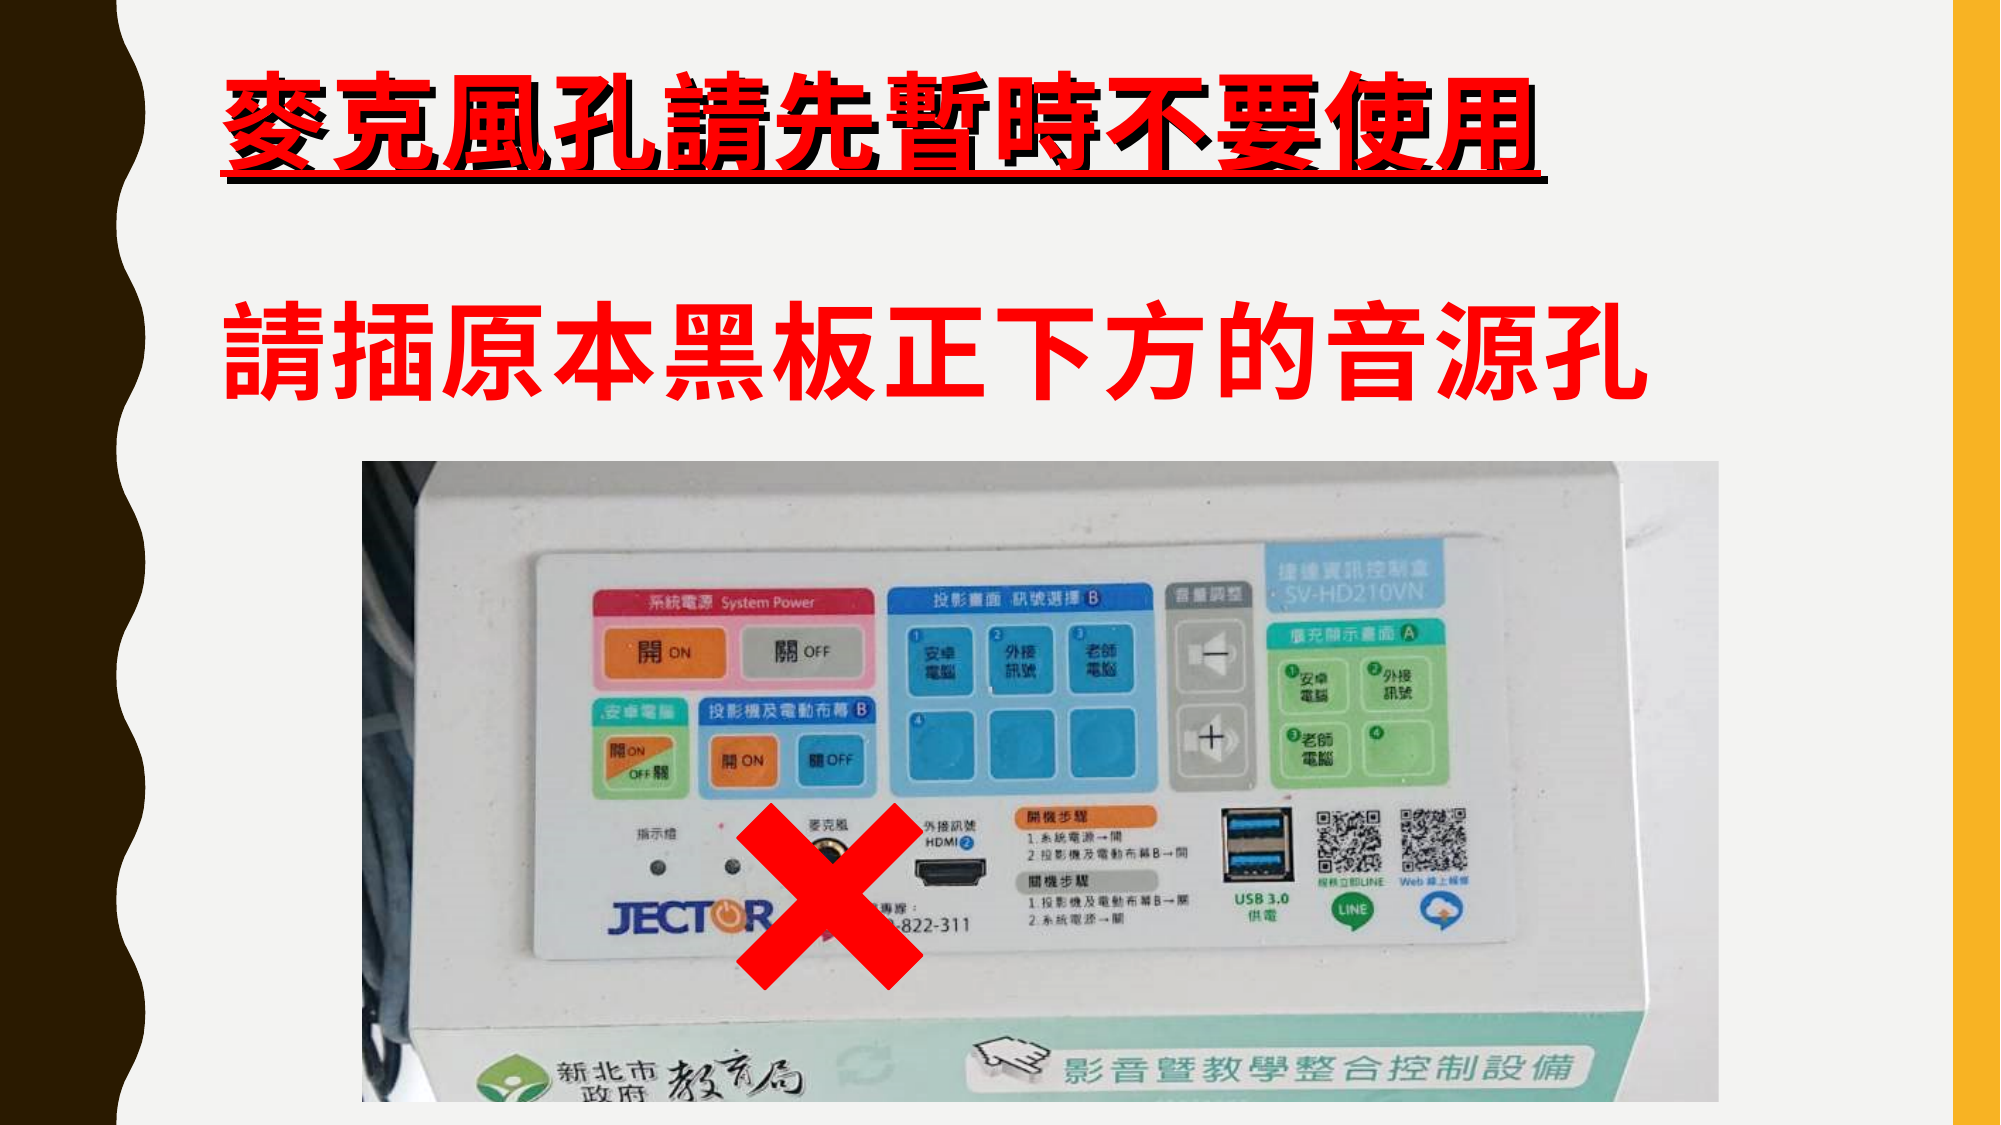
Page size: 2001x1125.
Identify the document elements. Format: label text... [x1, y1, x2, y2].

title 麥克風孔請先暫時不要使用 請插原本黑板正下方的音源孔 [205, 62, 1943, 552]
picture [362, 461, 1719, 1102]
text_box [737, 803, 923, 990]
